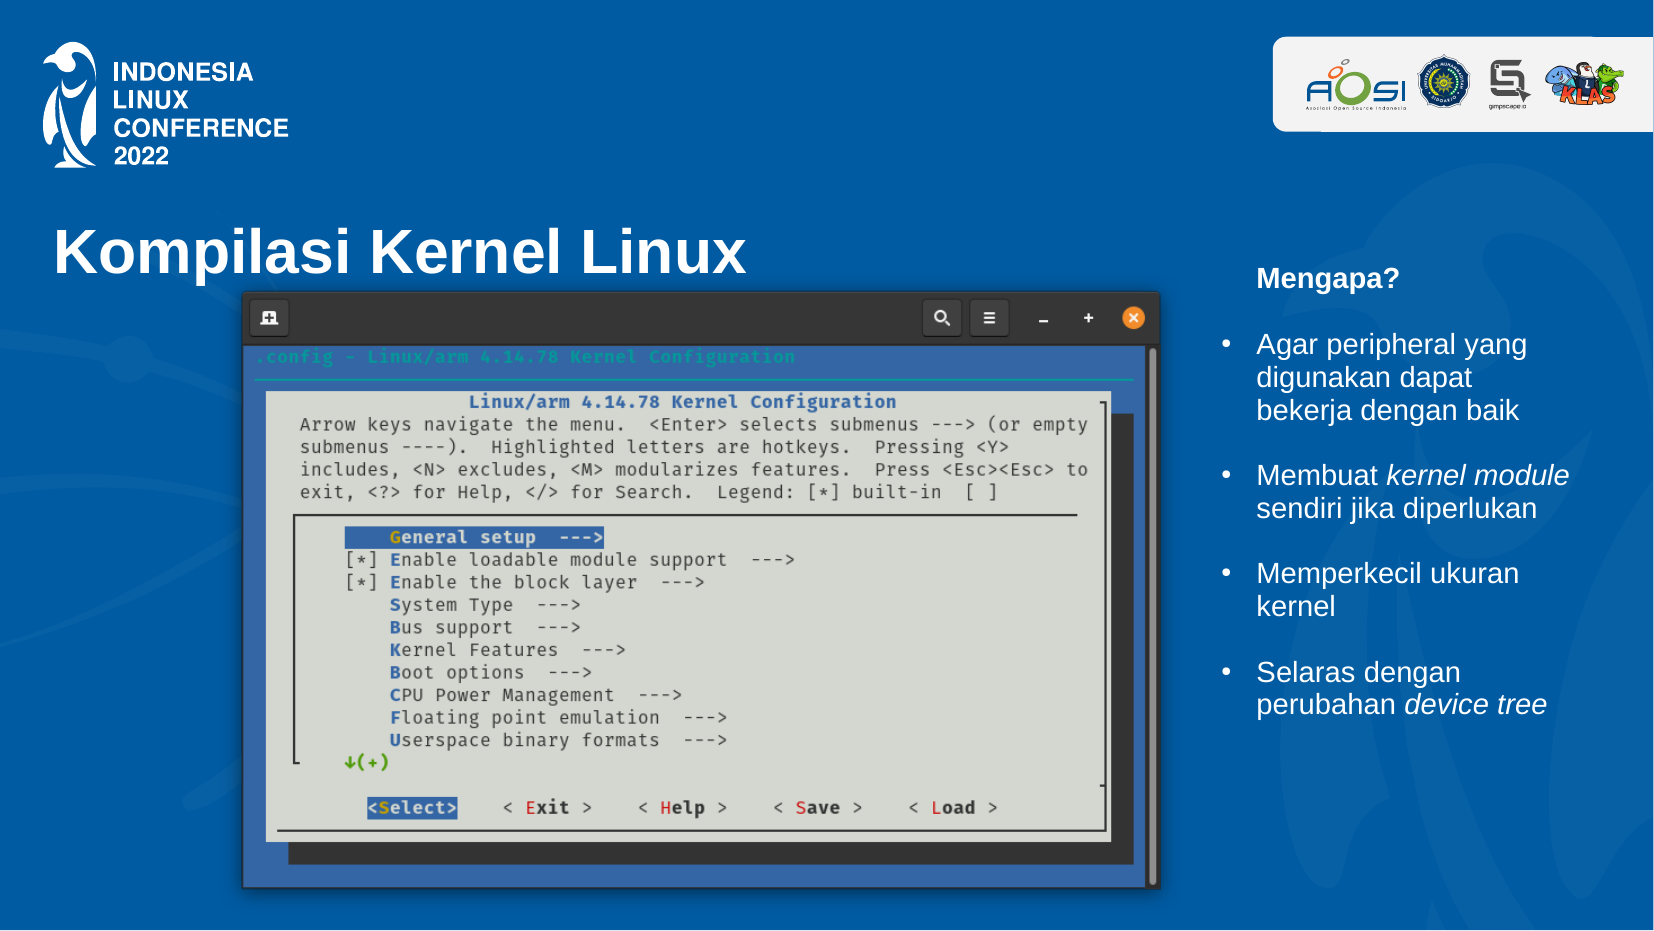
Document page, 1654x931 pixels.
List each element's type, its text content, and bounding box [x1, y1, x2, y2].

title Kompilasi Kernel Linux [53, 217, 863, 751]
picture [1545, 62, 1624, 105]
picture [213, 266, 1189, 921]
picture [1417, 54, 1471, 108]
text_box Mengapa? Agar peripheral yang digunakan dapat bekerja dengan baik Membuat kernel module sendiri jika diperlukan Memperkecil ukuran kernel Selaras dengan perubahan device tree [1220, 262, 1576, 722]
